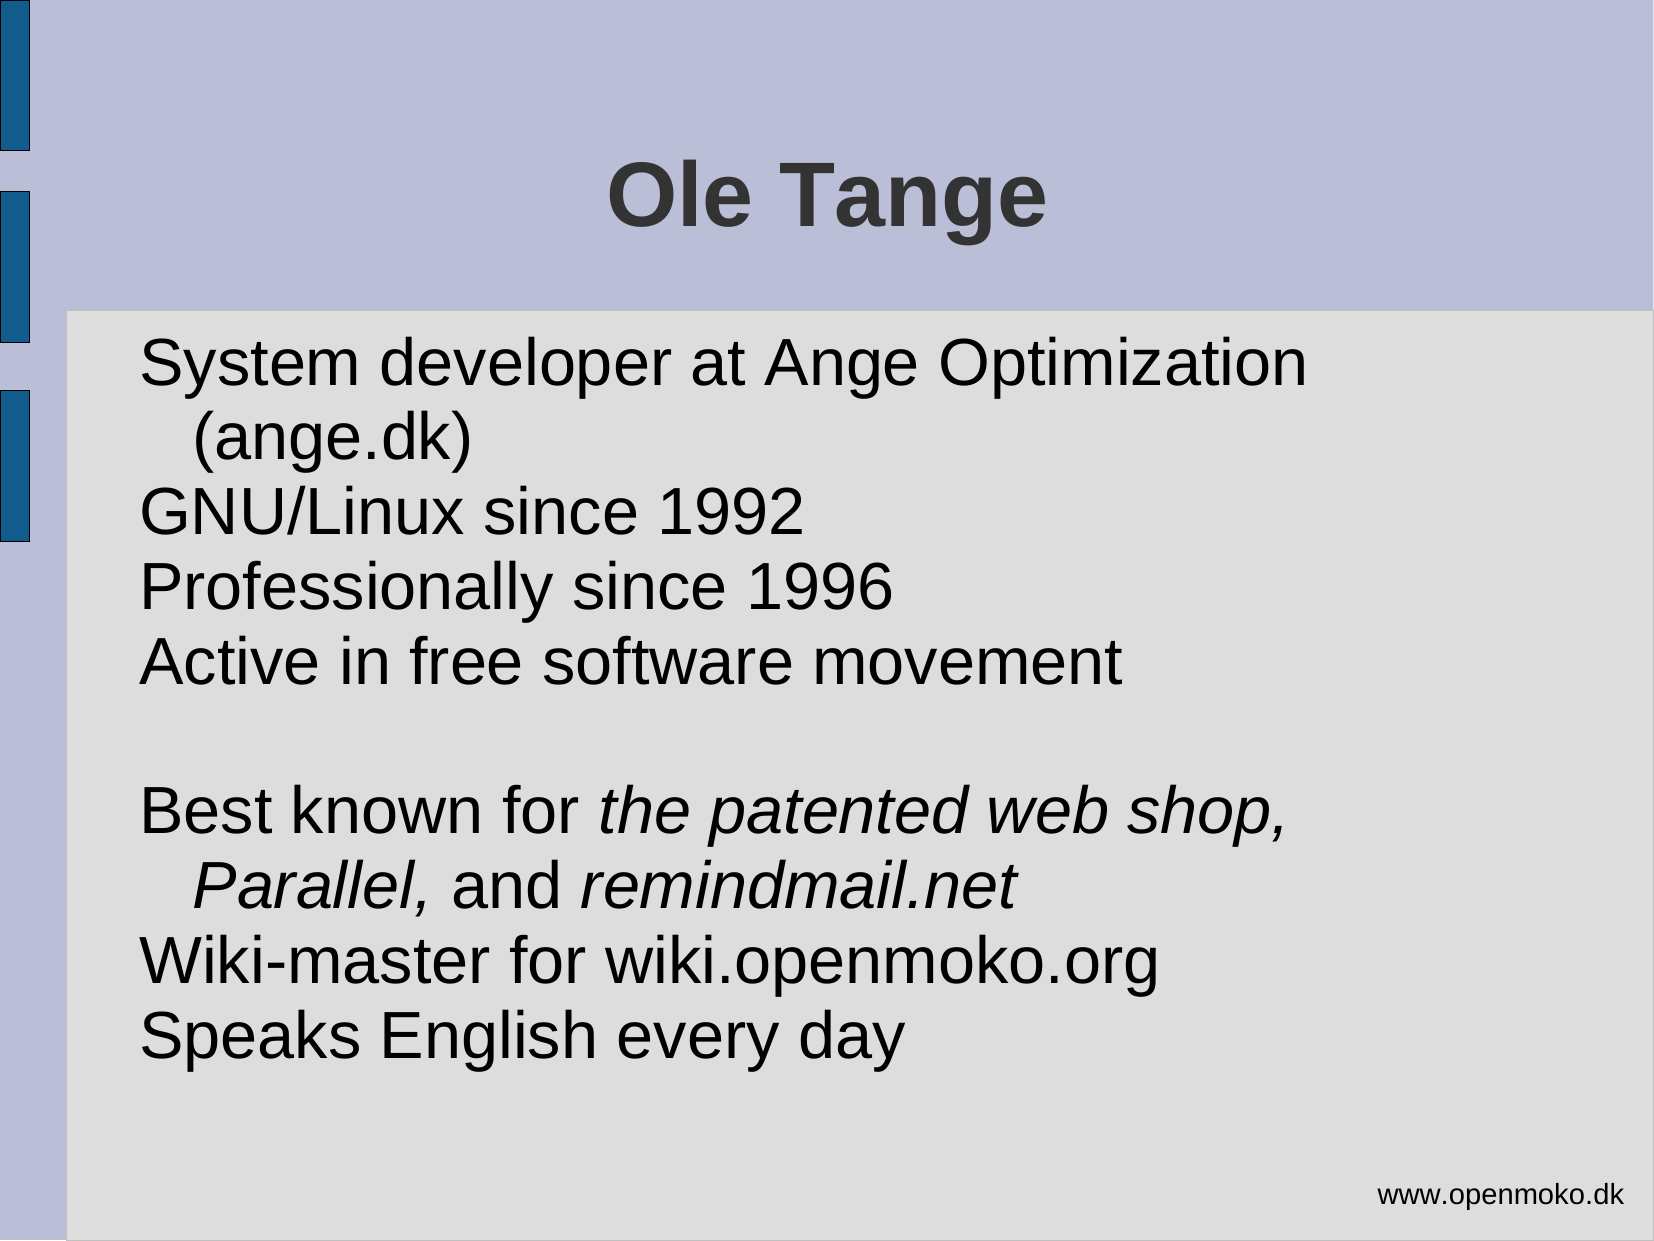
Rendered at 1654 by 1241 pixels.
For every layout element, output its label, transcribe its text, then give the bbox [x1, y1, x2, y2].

title Ole Tange [121, 91, 1534, 299]
list System developer at Ange Optimization (ange.dk) GNU/Linux since 1992 Professionally since 1996 Active in free software movement Best known for the patented web shop, Parallel, and remindmail.net Wiki-master for wiki.openmoko.org Speaks English every day [121, 324, 1534, 1241]
